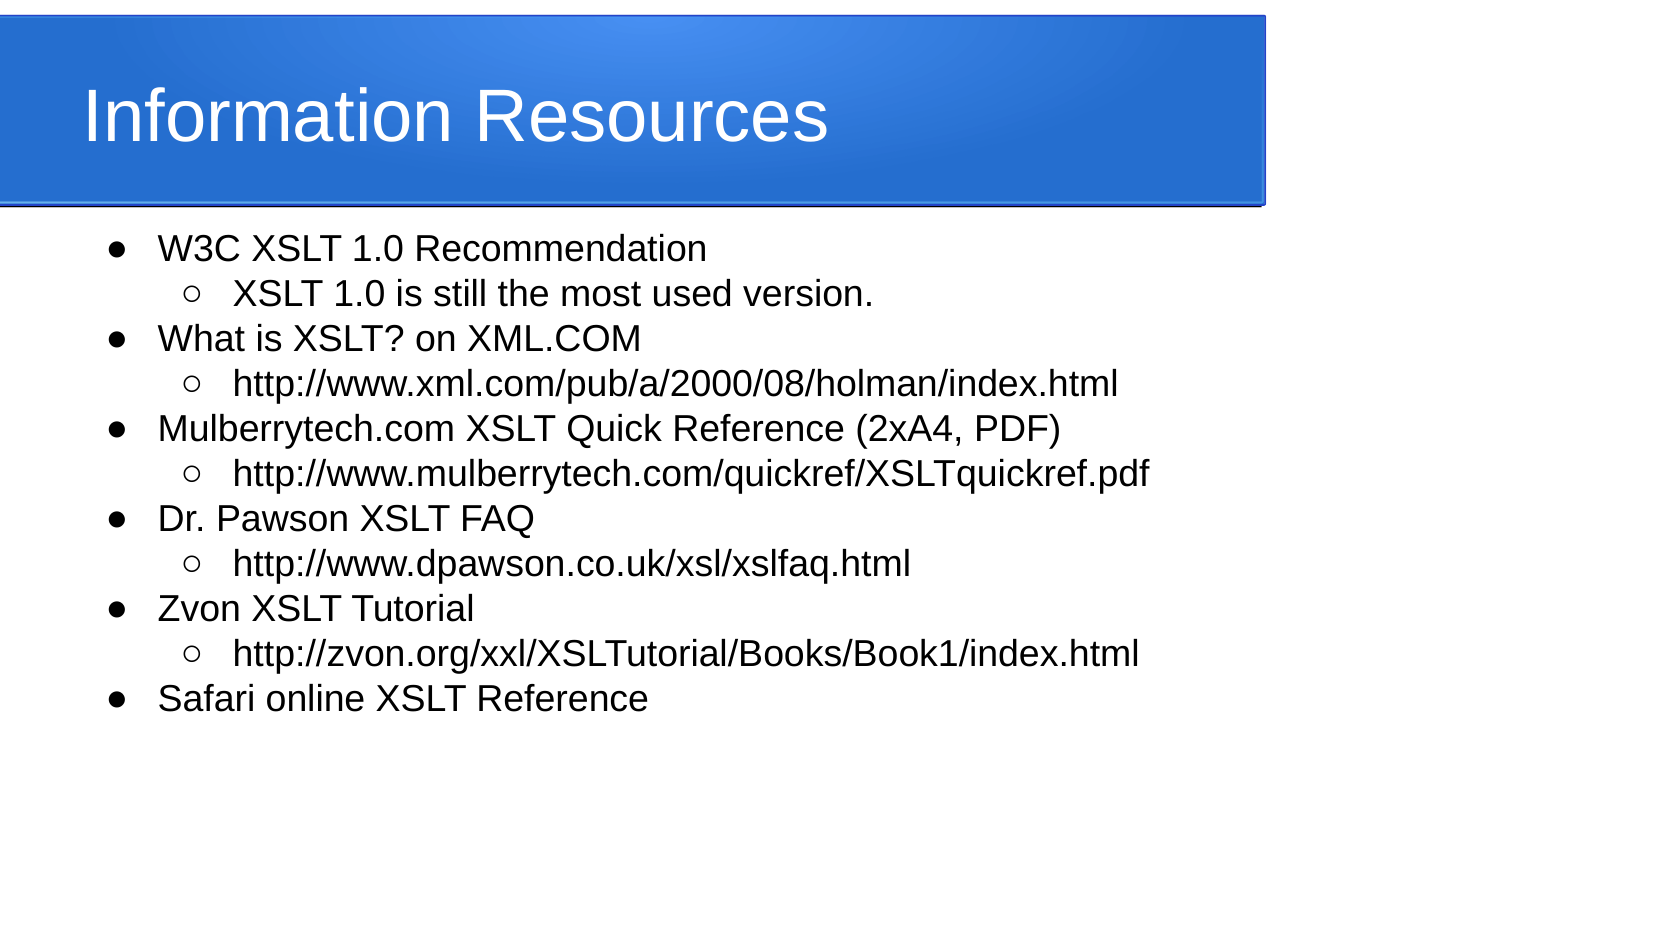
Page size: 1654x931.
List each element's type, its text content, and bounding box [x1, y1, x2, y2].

title Information Resources [82, 35, 1235, 189]
picture [0, 13, 1269, 211]
list W3C XSLT 1.0 Recommendation XSLT 1.0 is still the most used version. What is XSLT? on XML.COM http://www.xml.com/pub/a/2000/08/holman/index.html Mulberrytech.com XSLT Quick Reference (2xA4, PDF) http://www.mulberrytech.com/quickref/XSLTquickref.pdf Dr. Pawson XSLT FAQ http://www.dpawson.co.uk/xsl/xslfaq.html Zvon XSLT Tutorial http://zvon.org/xxl/XSLTutorial/Books/Book1/index.html Safari online XSLT Reference [82, 224, 1571, 764]
